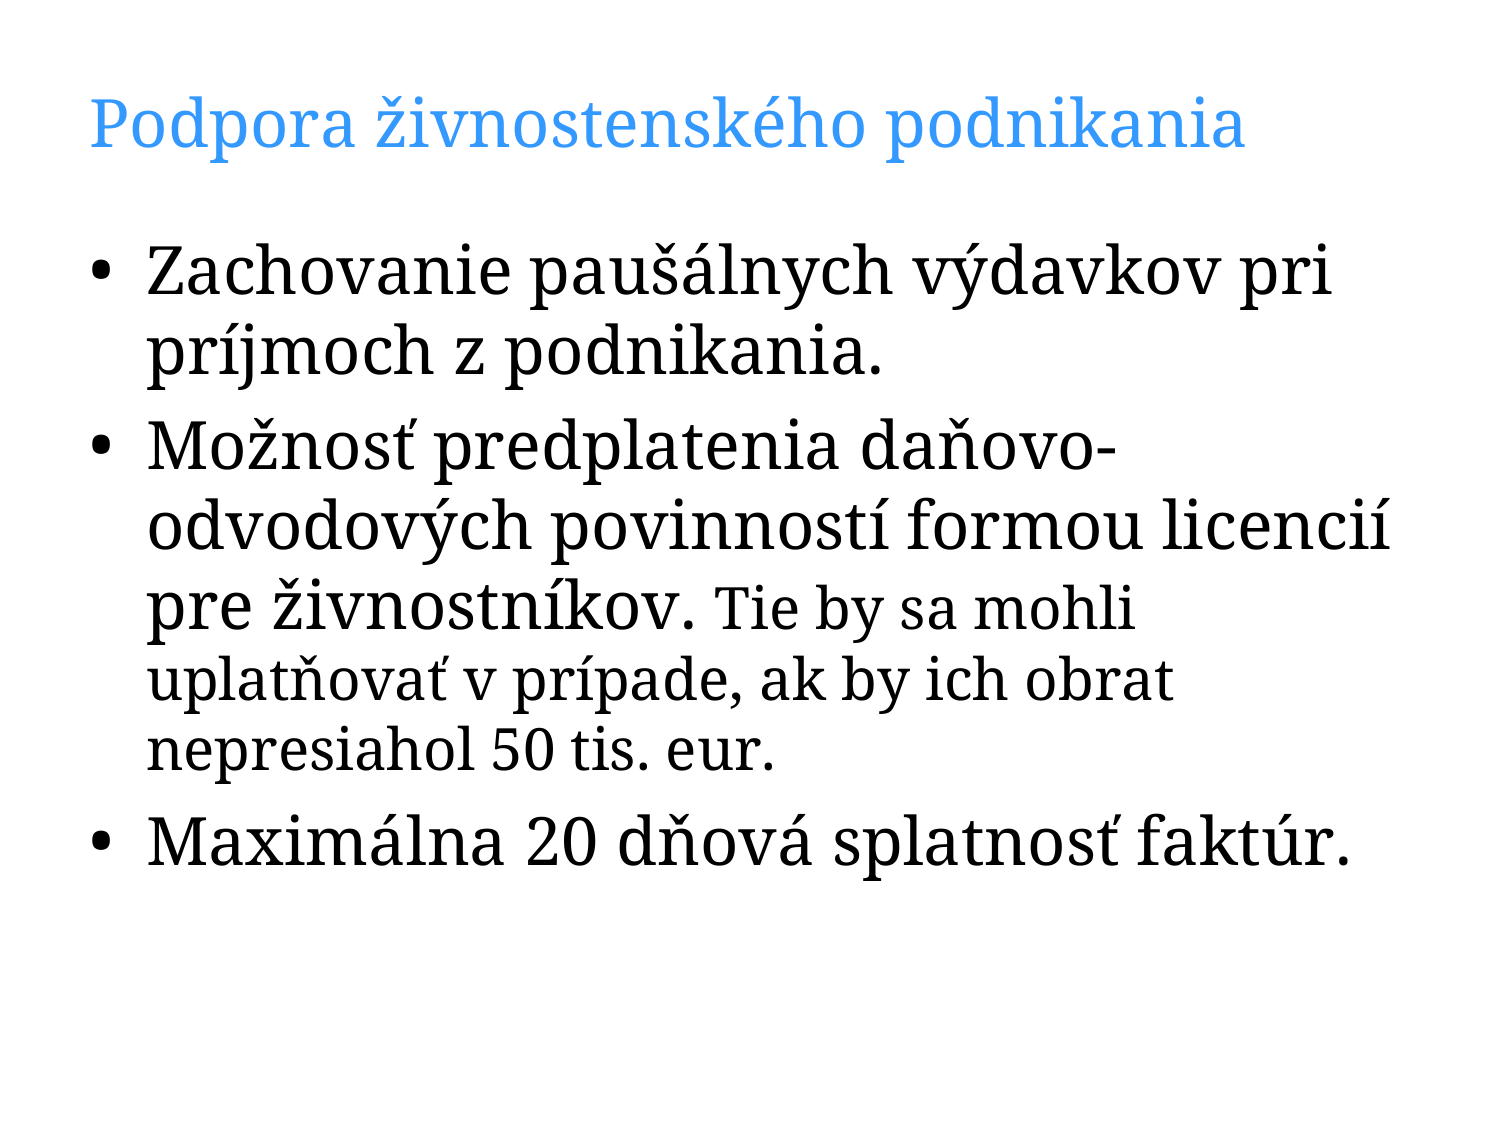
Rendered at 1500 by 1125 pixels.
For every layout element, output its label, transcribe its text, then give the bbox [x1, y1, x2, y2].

list Zachovanie paušálnych výdavkov pri príjmoch z podnikania. Možnosť predplatenia daňovo-odvodových povinností formou licencií pre živnostníkov. Tie by sa mohli uplatňovať v prípade, ak by ich obrat nepresiahol 50 tis. eur. Maximálna 20 dňová splatnosť faktúr. [75, 219, 1426, 1005]
title Podpora živnostenského podnikania [75, 45, 1426, 197]
